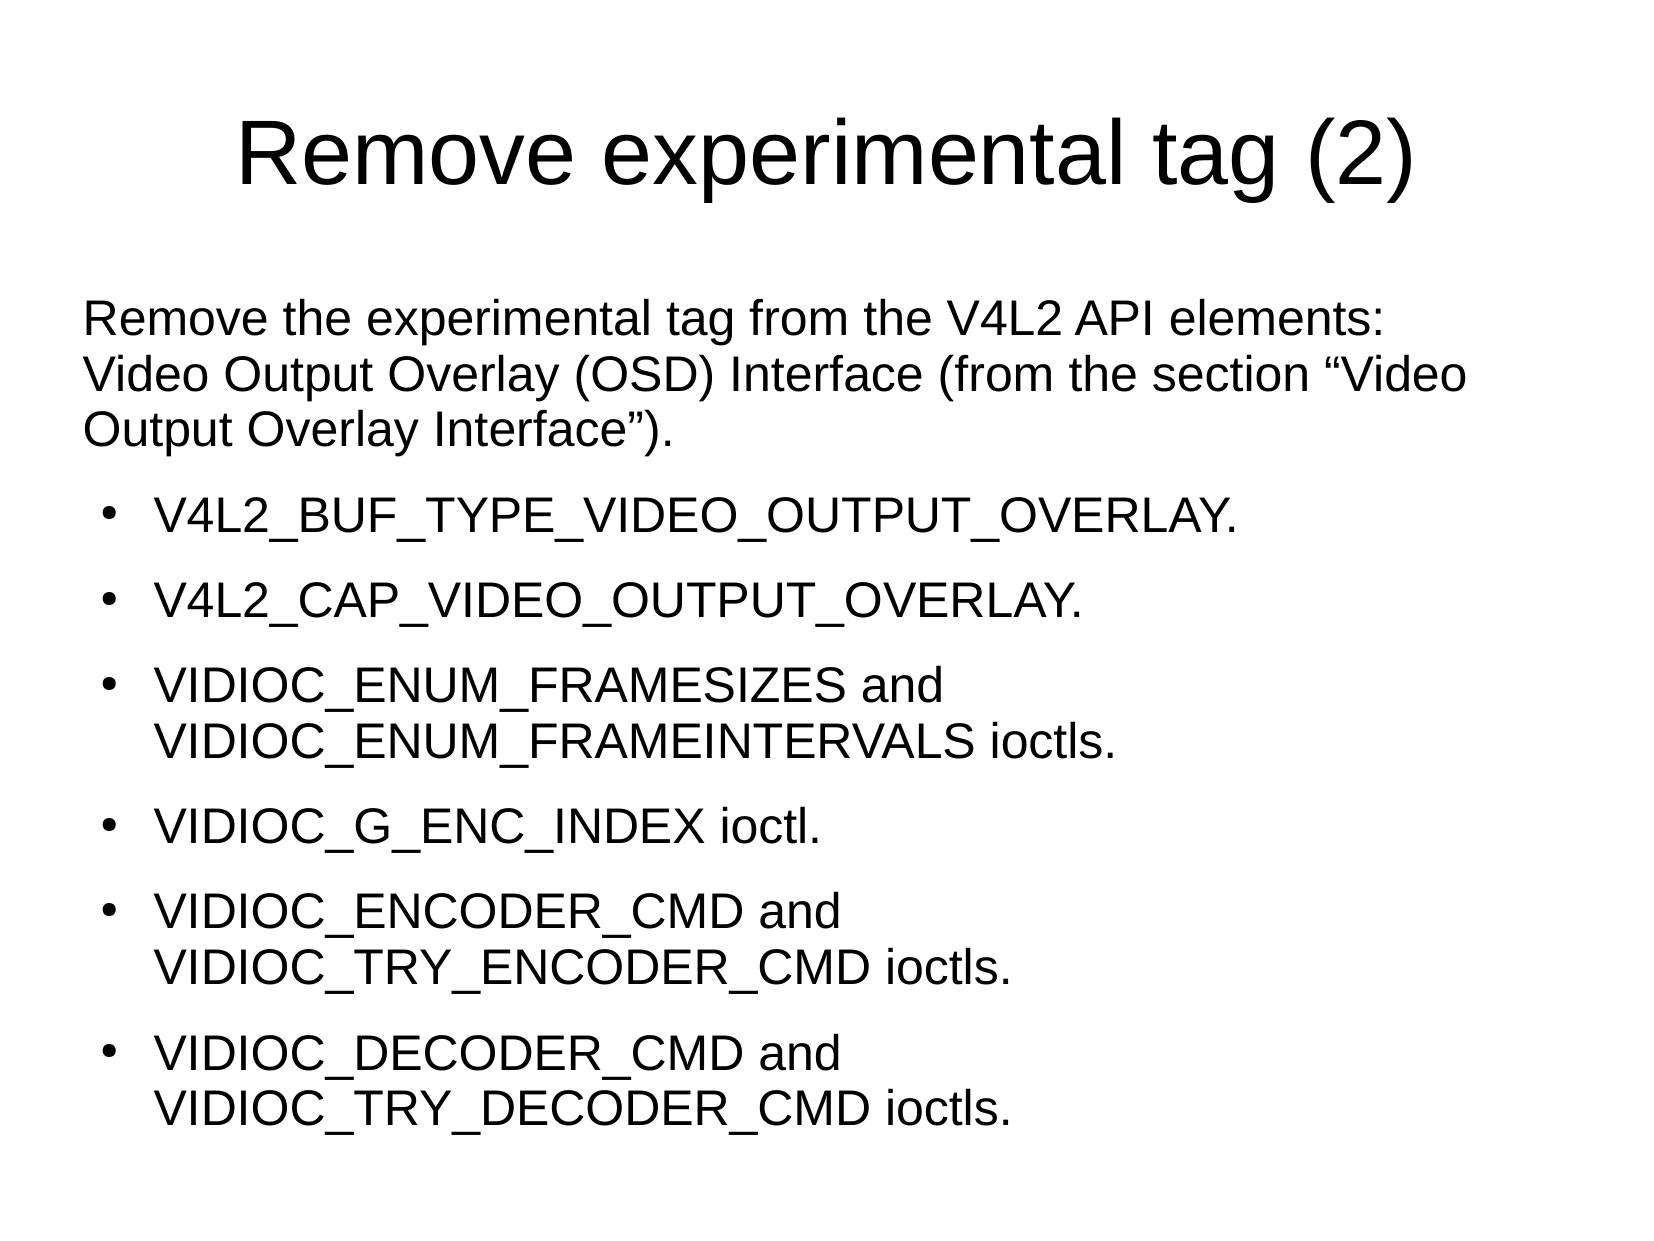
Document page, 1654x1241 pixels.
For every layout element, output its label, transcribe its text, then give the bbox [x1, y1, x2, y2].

list Remove the experimental tag from the V4L2 API elements: Video Output Overlay (OSD) Interface (from the section “Video Output Overlay Interface”). V4L2_BUF_TYPE_VIDEO_OUTPUT_OVERLAY. V4L2_CAP_VIDEO_OUTPUT_OVERLAY. VIDIOC_ENUM_FRAMESIZES and VIDIOC_ENUM_FRAMEINTERVALS ioctls. VIDIOC_G_ENC_INDEX ioctl. VIDIOC_ENCODER_CMD and VIDIOC_TRY_ENCODER_CMD ioctls. VIDIOC_DECODER_CMD and VIDIOC_TRY_DECODER_CMD ioctls. [82, 290, 1571, 1137]
title Remove experimental tag (2) [82, 56, 1571, 250]
